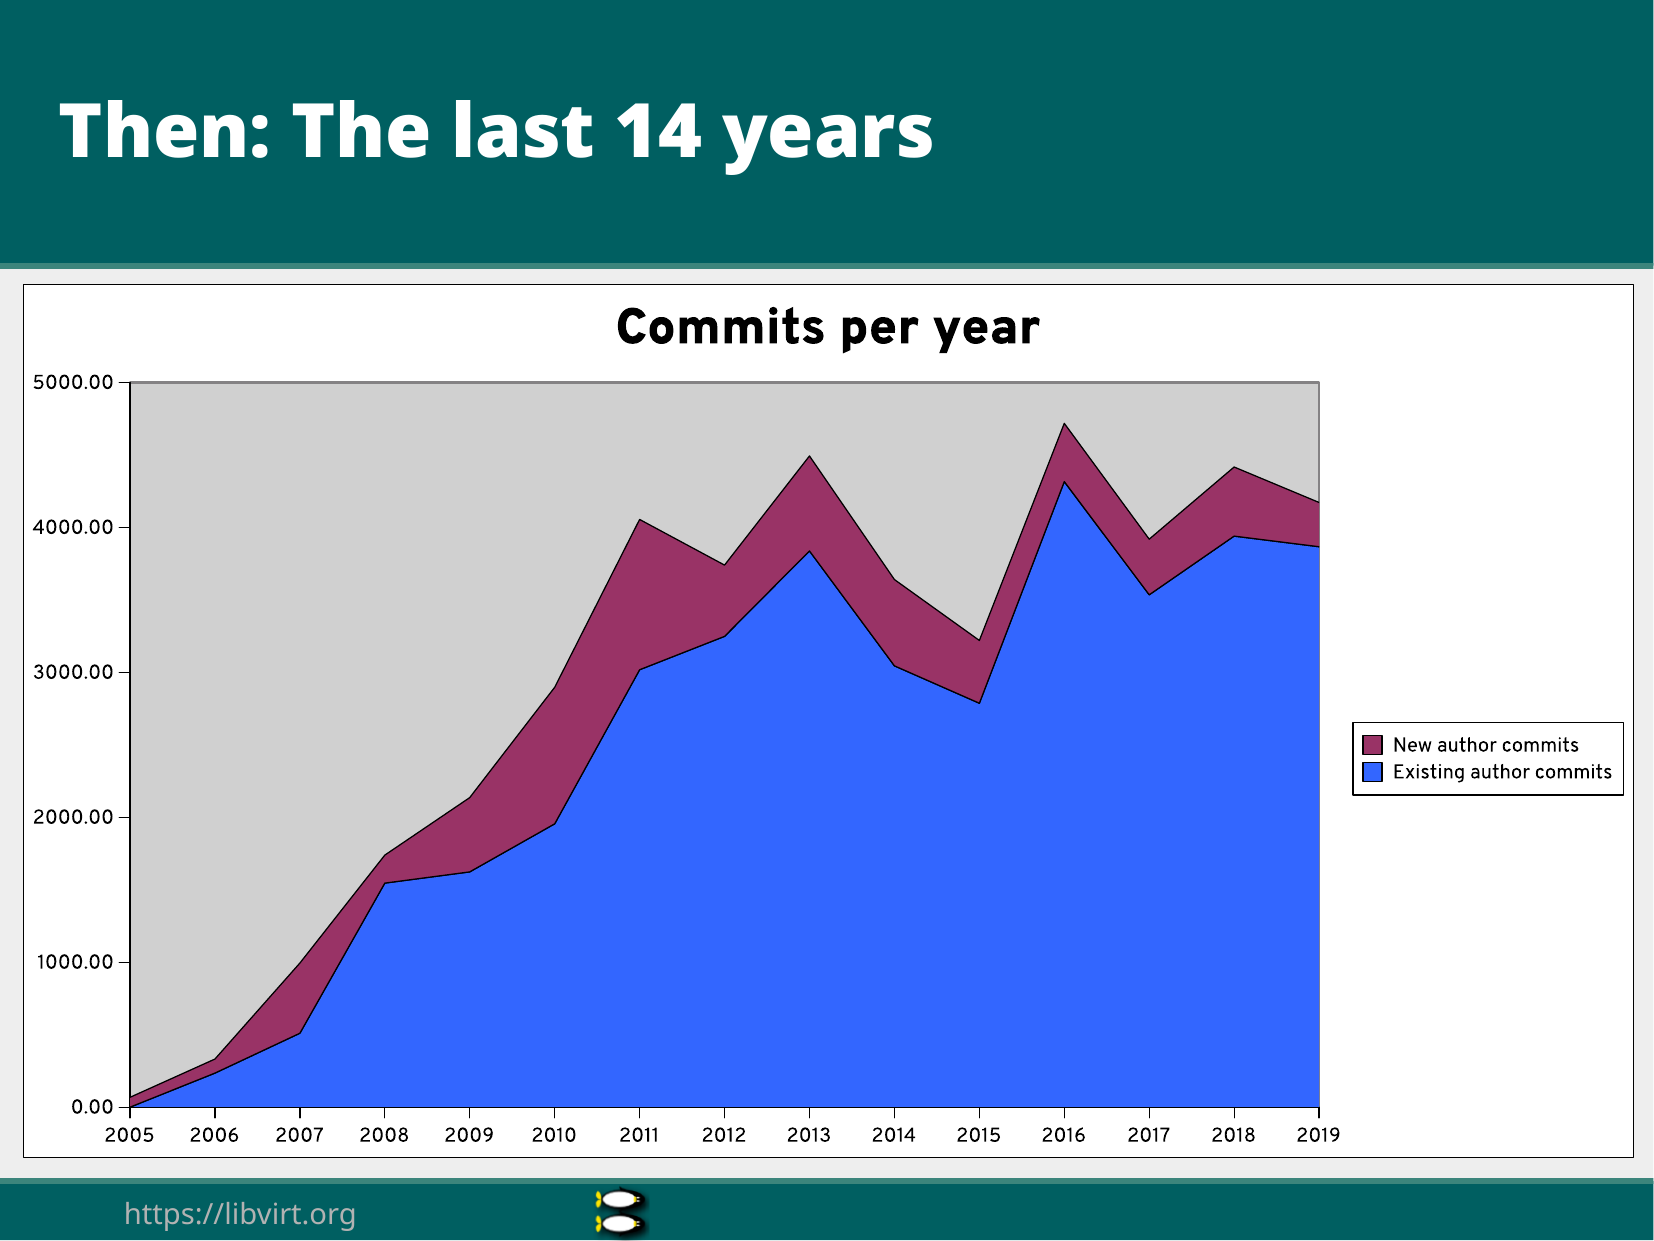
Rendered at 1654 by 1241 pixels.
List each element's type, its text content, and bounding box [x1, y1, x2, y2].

picture [21, 282, 1636, 1160]
title Then: The last 14 years [59, 49, 1595, 207]
text_box [590, 1181, 650, 1241]
